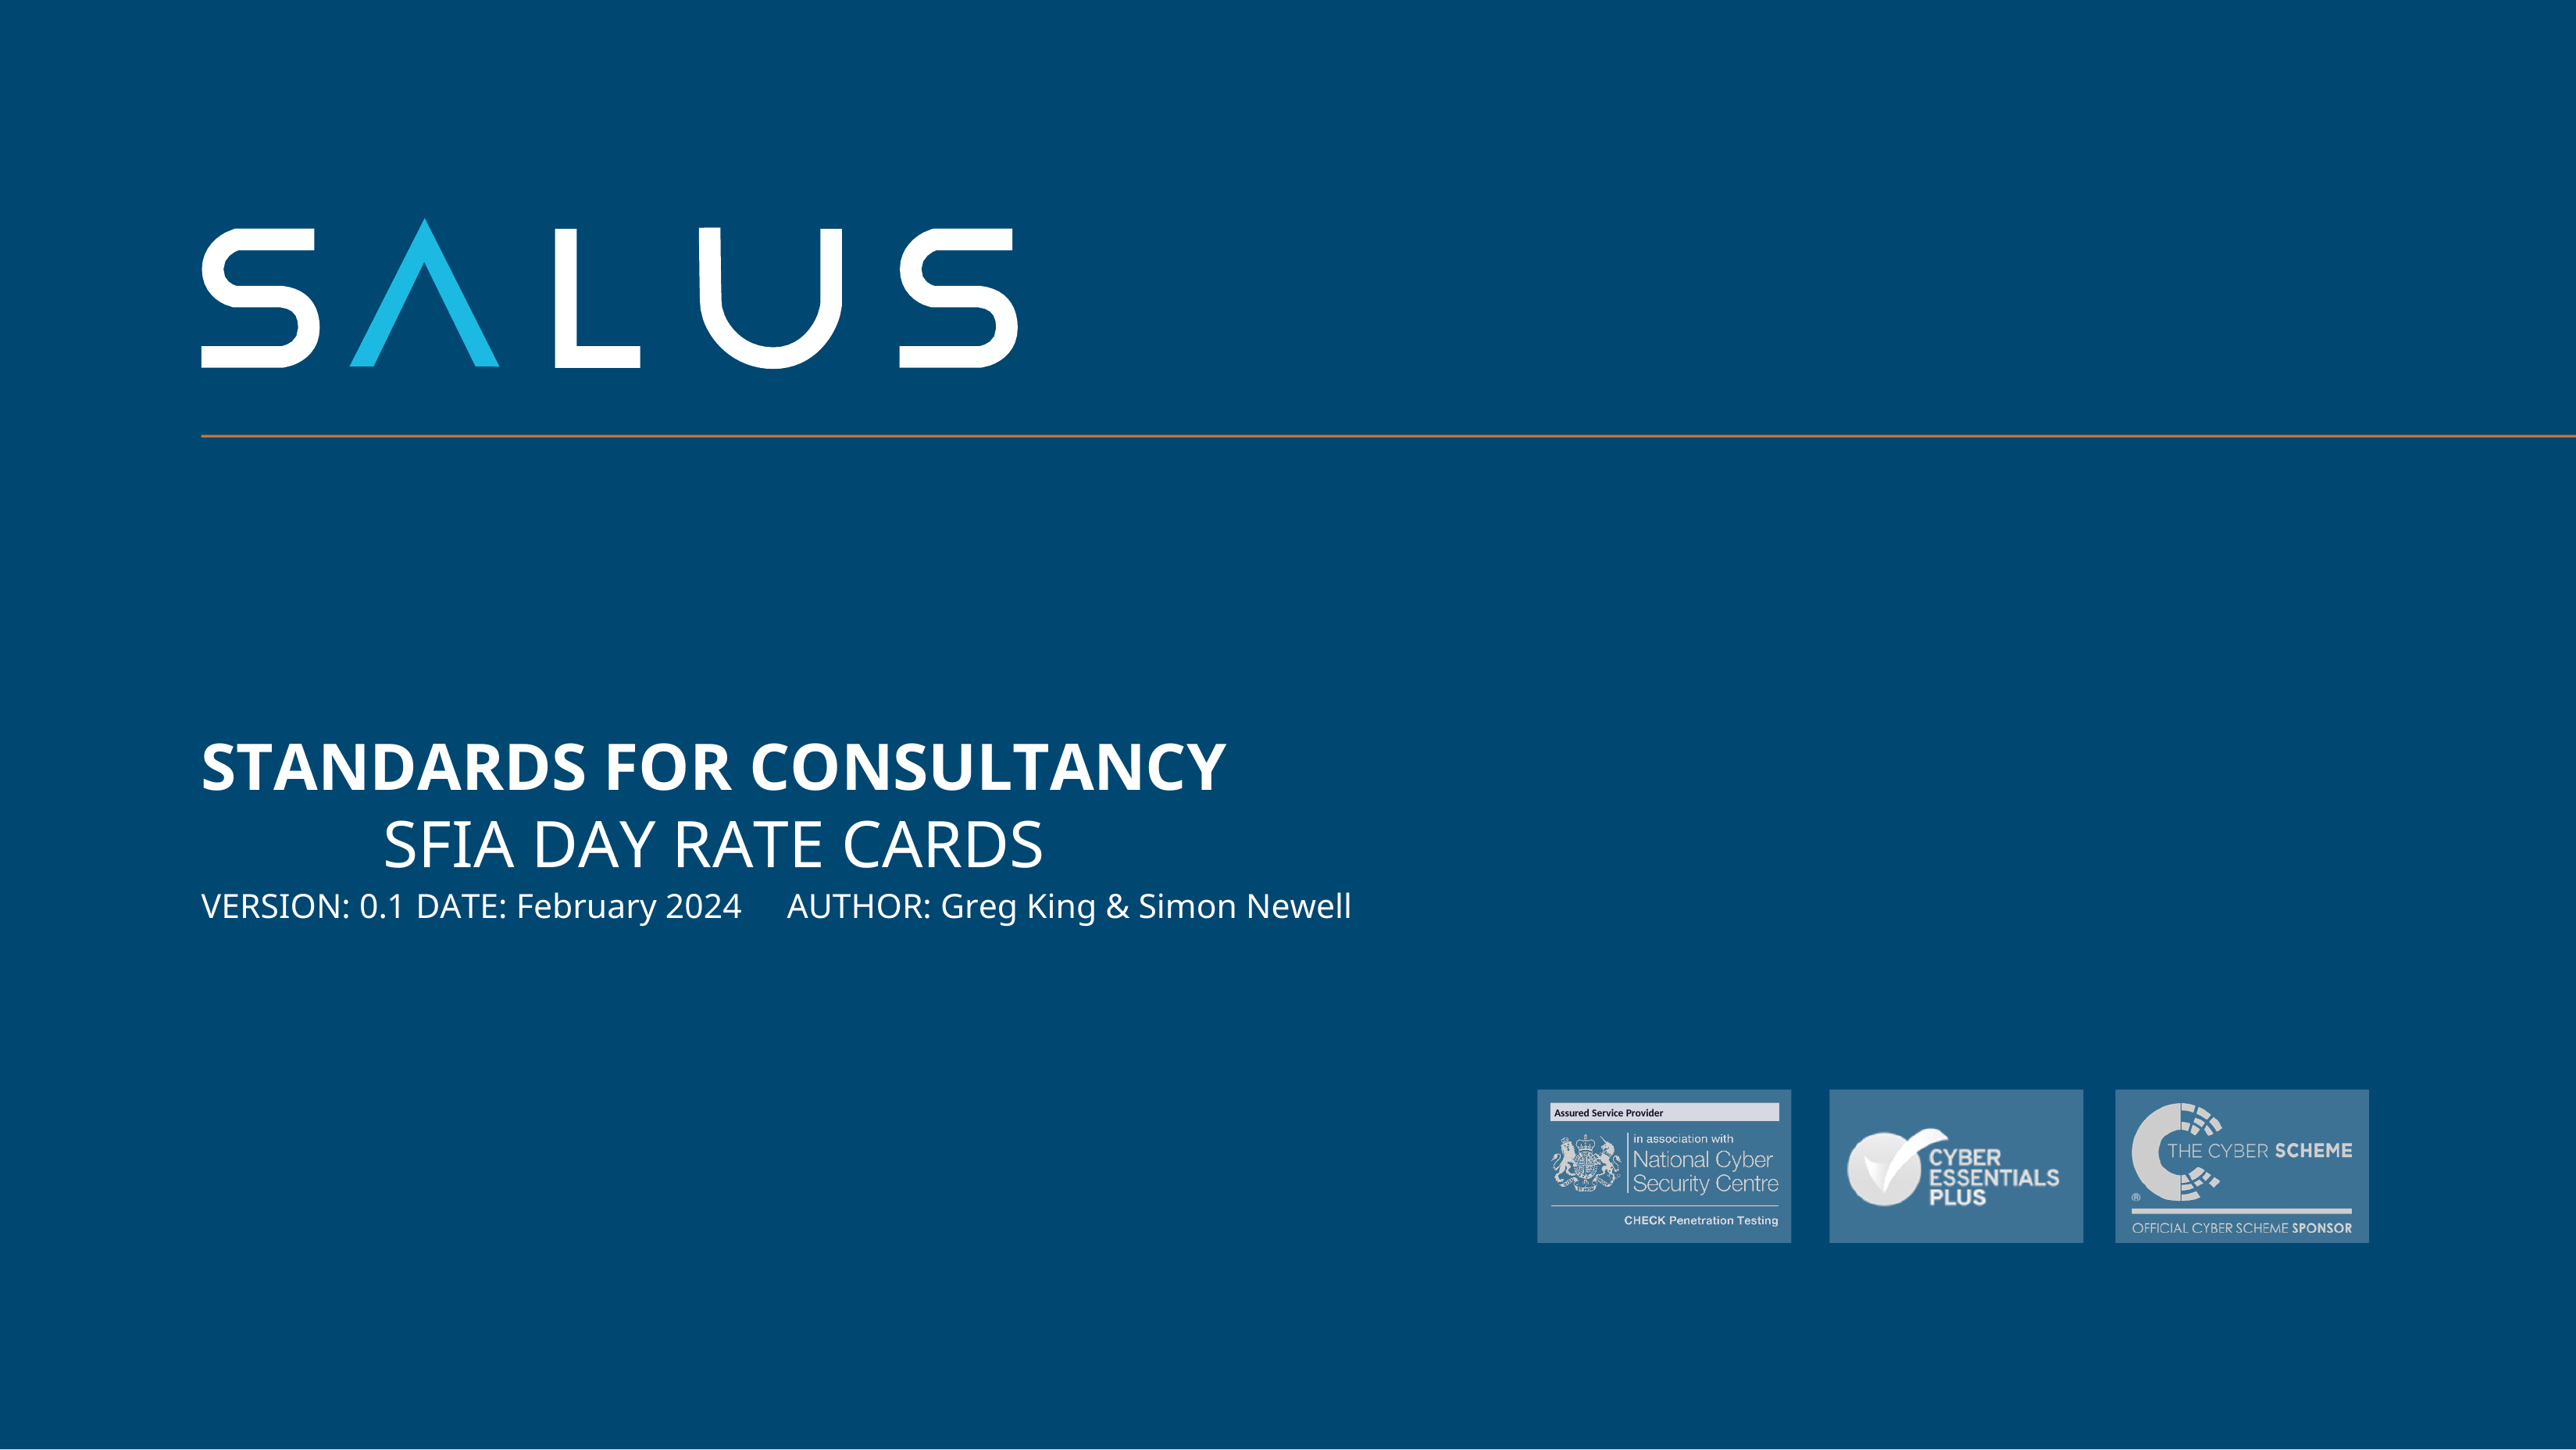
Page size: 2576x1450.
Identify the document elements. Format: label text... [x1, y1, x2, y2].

title STANDARDS FOR CONSULTANCY SFIA DAY RATE CARDS [199, 724, 1630, 882]
text_box [0, 0, 2576, 1450]
text_box VERSION: 0.1 DATE: February 2024 AUTHOR: Greg King & Simon Newell [199, 883, 1415, 926]
picture [1543, 1088, 1786, 1262]
picture [2132, 1103, 2353, 1233]
picture [1830, 1109, 2071, 1223]
